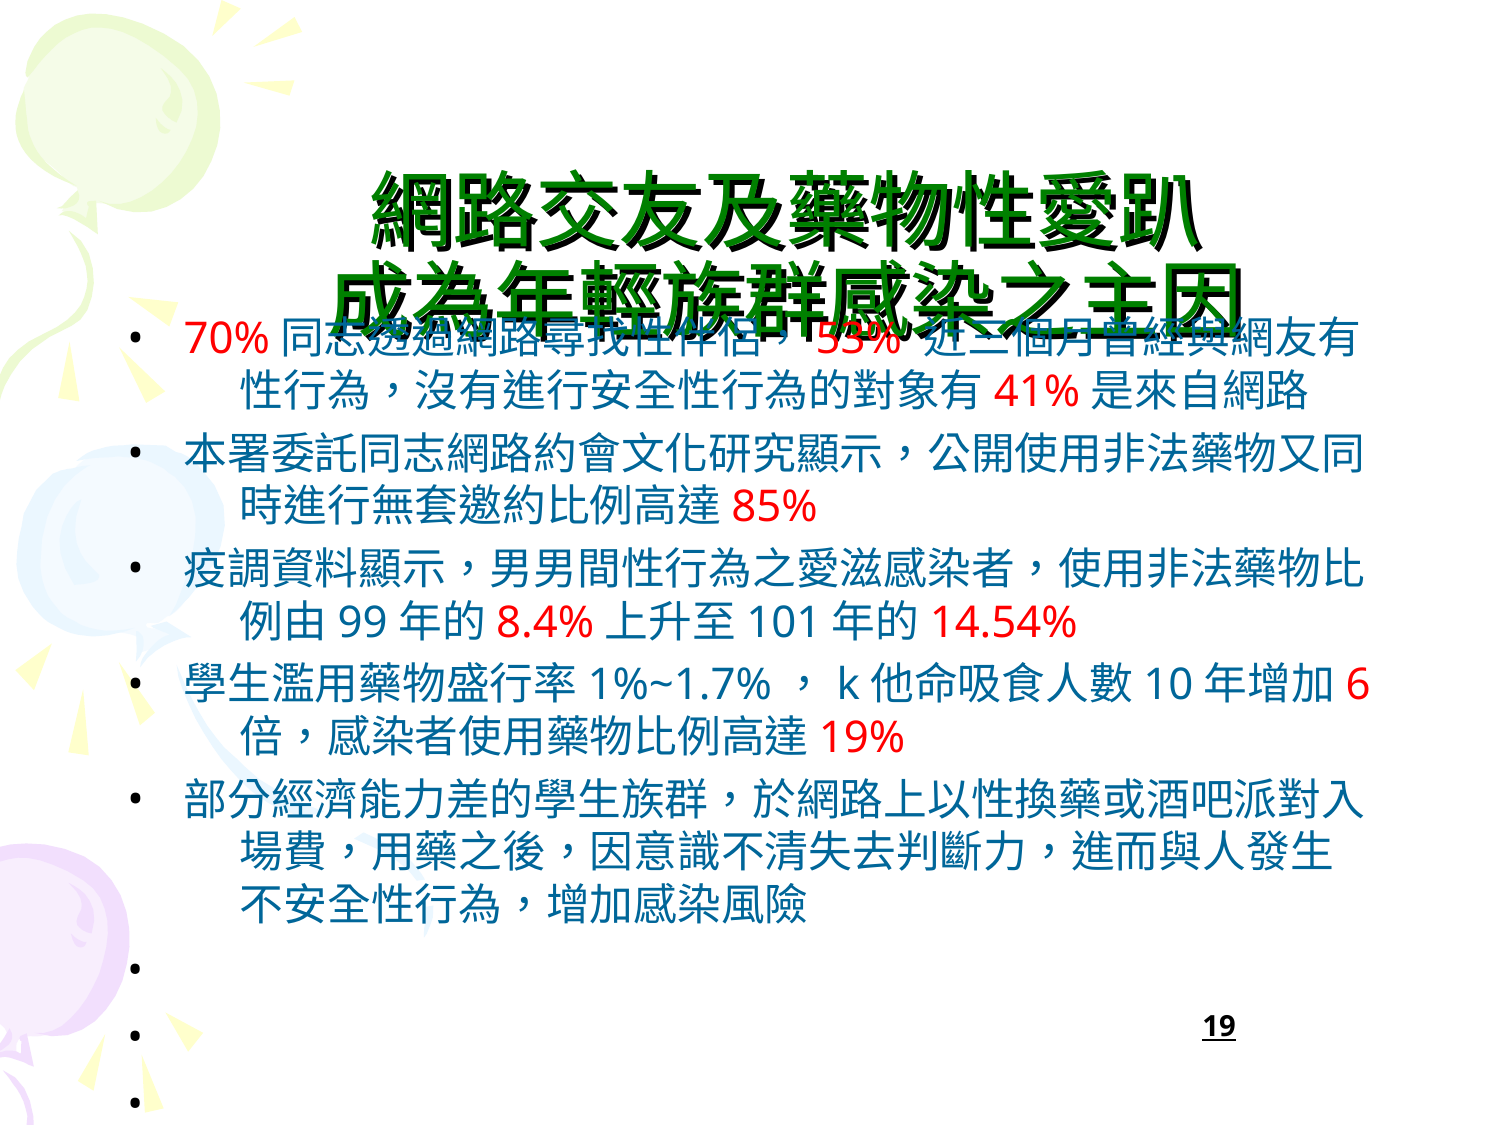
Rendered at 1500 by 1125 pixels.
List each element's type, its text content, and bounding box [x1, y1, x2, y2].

text_box [1187, 999, 1500, 1075]
list 70%同志透過網路尋找性伴侶，53% 近三個月曾經與網友有性行為，沒有進行安全性行為的對象有41%是來自網路 本署委託同志網路約會文化研究顯示，公開使用非法藥物又同時進行無套邀約比例高達85% 疫調資料顯示，男男間性行為之愛滋感染者，使用非法藥物比例由99年的8.4%上升至101年的14.54% 學生濫用藥物盛行率1%~1.7%，k他命吸食人數10年增加6倍，感染者使用藥物比例高達19% 部分經濟能力差的學生族群，於網路上以性換藥或酒吧派對入場費，用藥之後，因意識不清失去判斷力，進而與人發生不安全性行為，增加感染風險 [112, 302, 1388, 1069]
title 網路交友及藥物性愛趴 成為年輕族群感染之主因 [147, 160, 1423, 349]
